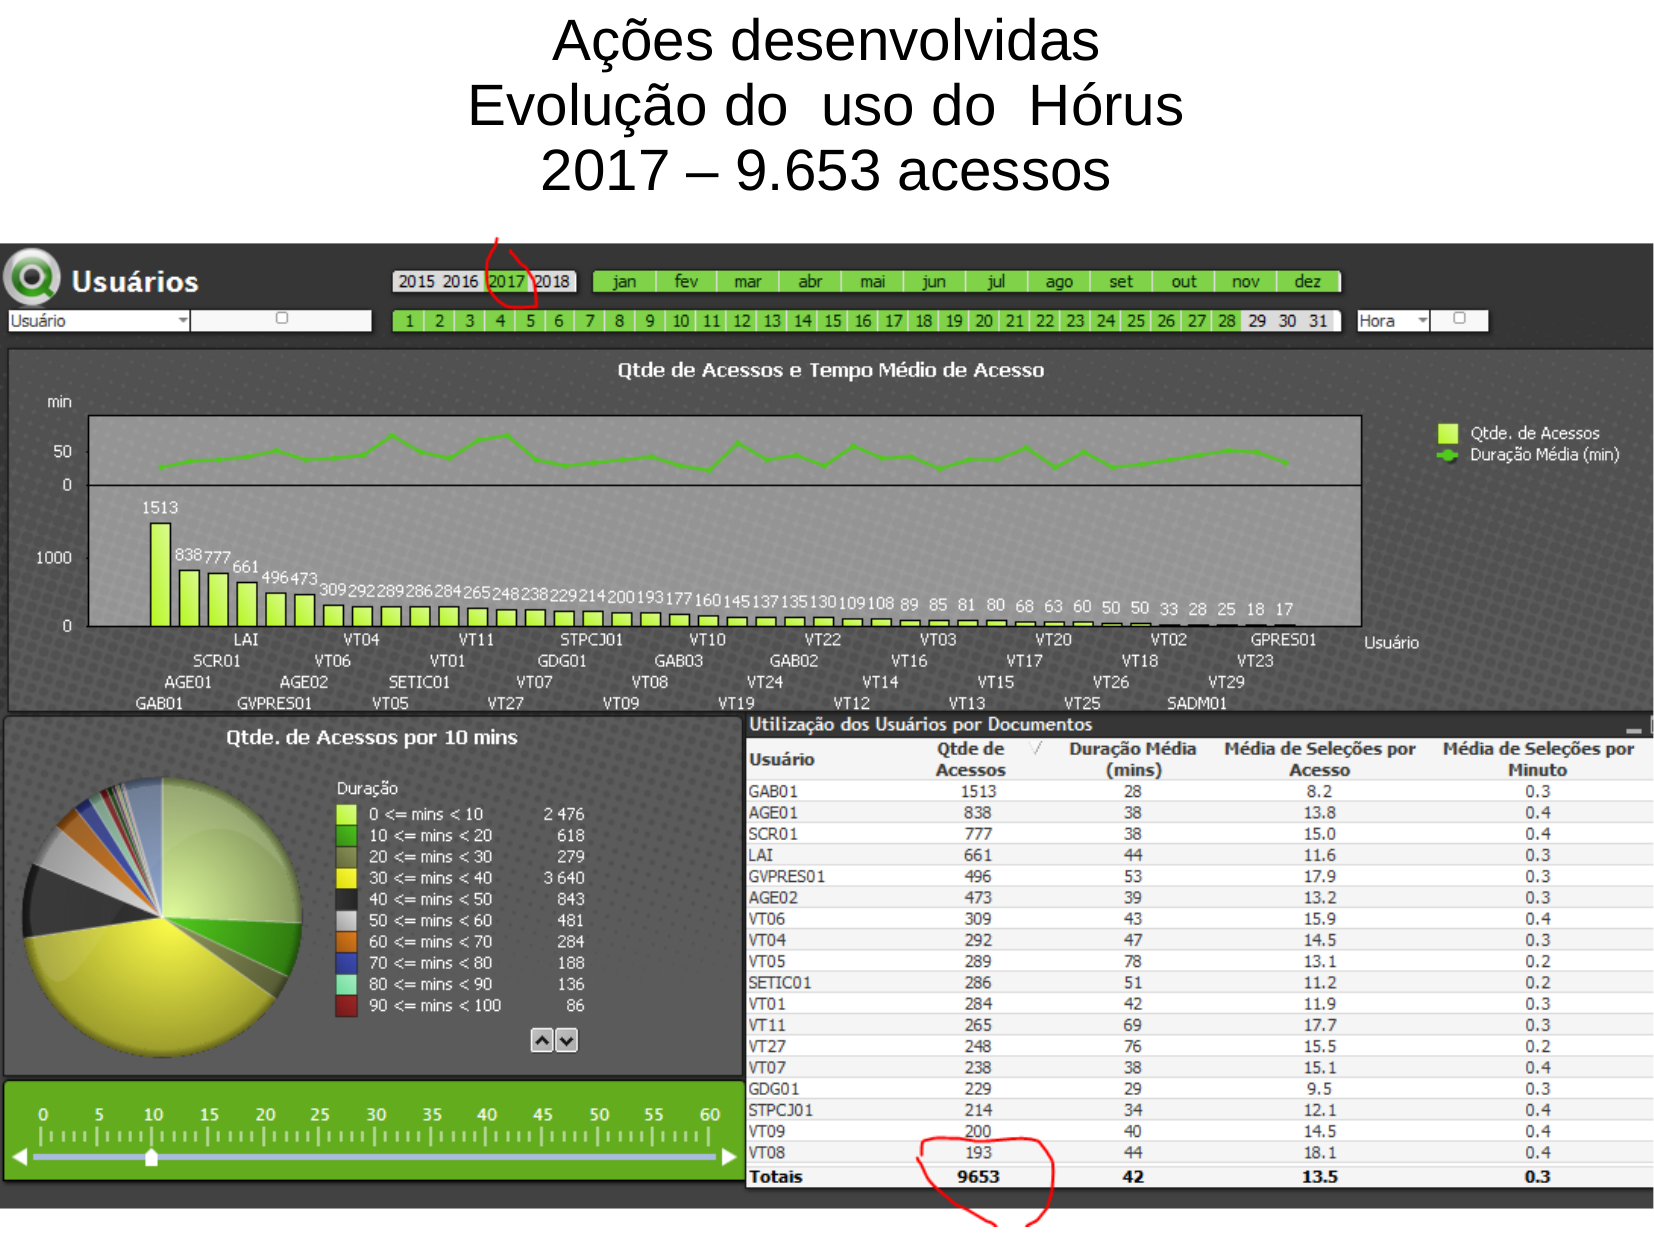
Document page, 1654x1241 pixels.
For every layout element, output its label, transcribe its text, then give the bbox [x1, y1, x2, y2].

title Ações desenvolvidas Evolução do uso do Hórus 2017 – 9.653 acessos [88, 0, 1565, 213]
picture [0, 236, 1654, 1227]
